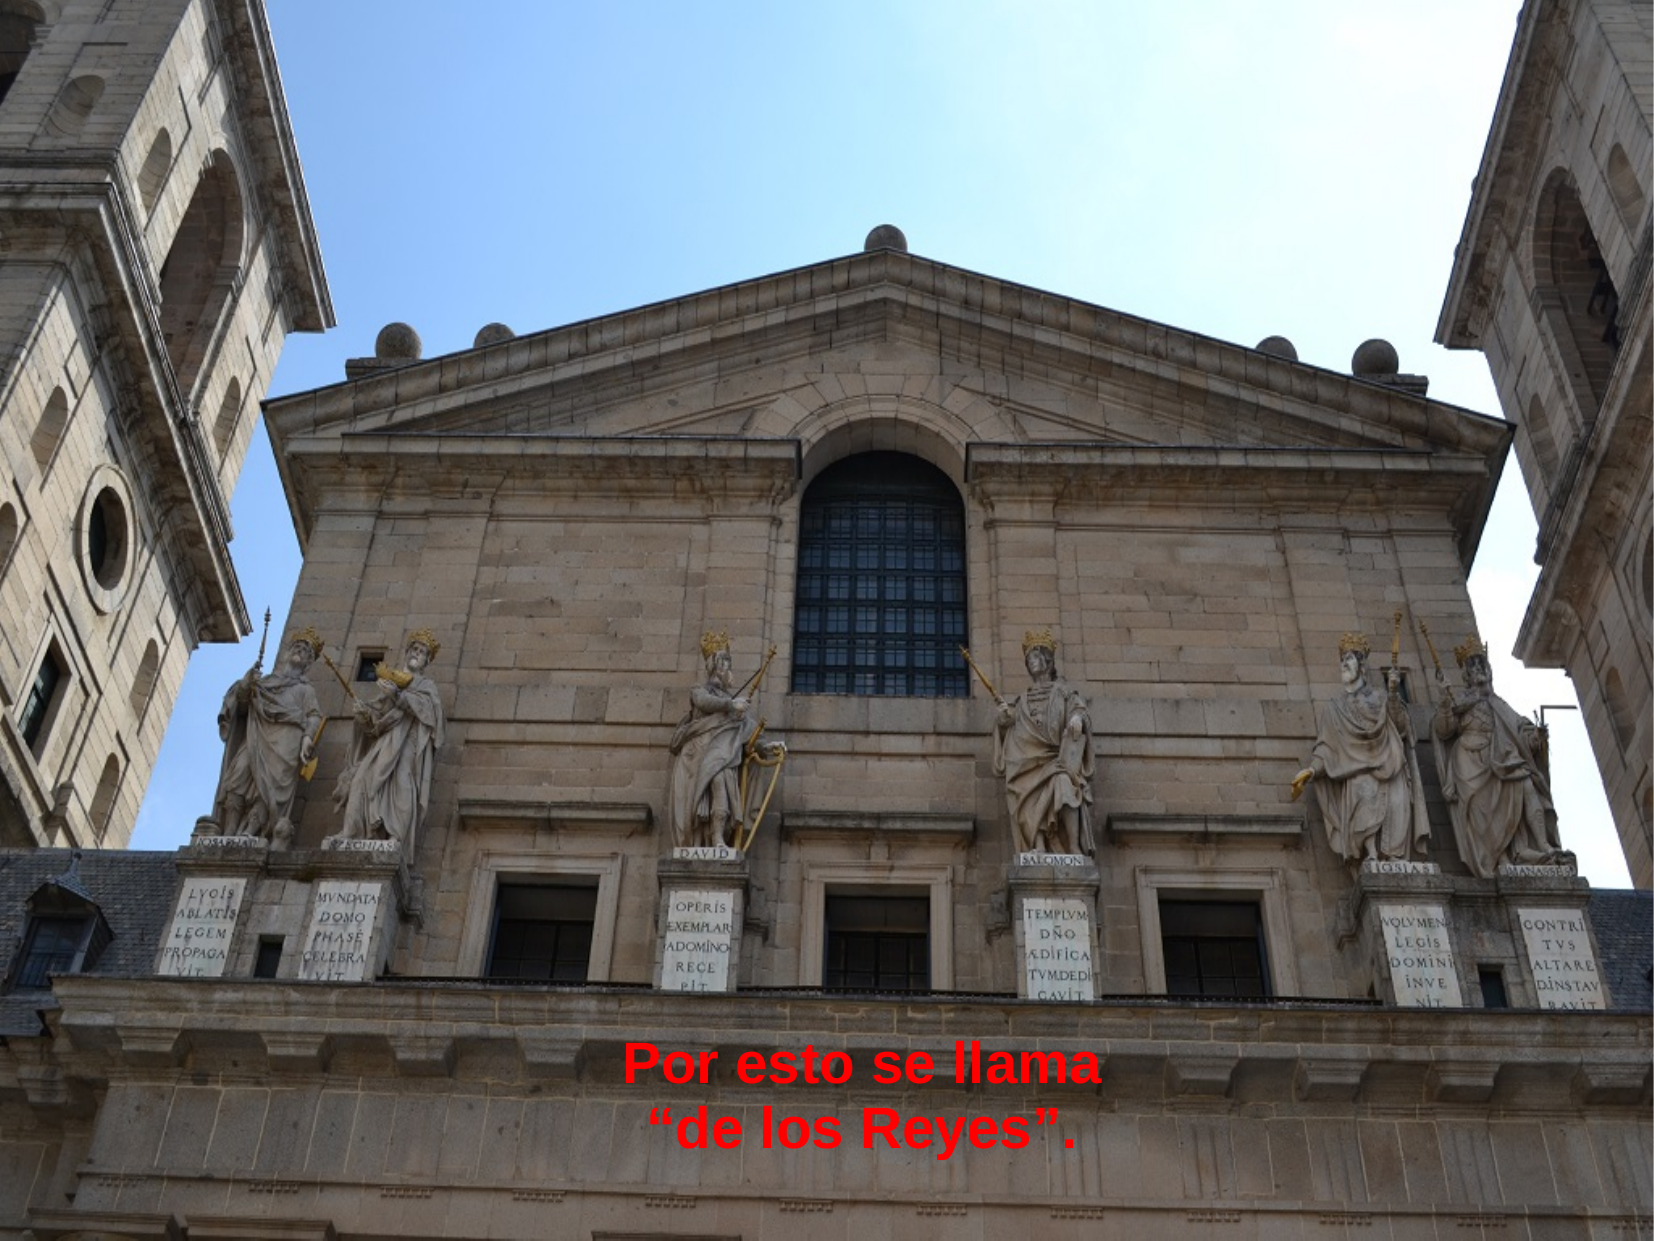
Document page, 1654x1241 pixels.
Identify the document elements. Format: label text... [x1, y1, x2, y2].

title Por esto se llama “de los Reyes”. [484, 992, 1241, 1200]
picture [0, 0, 1654, 1241]
